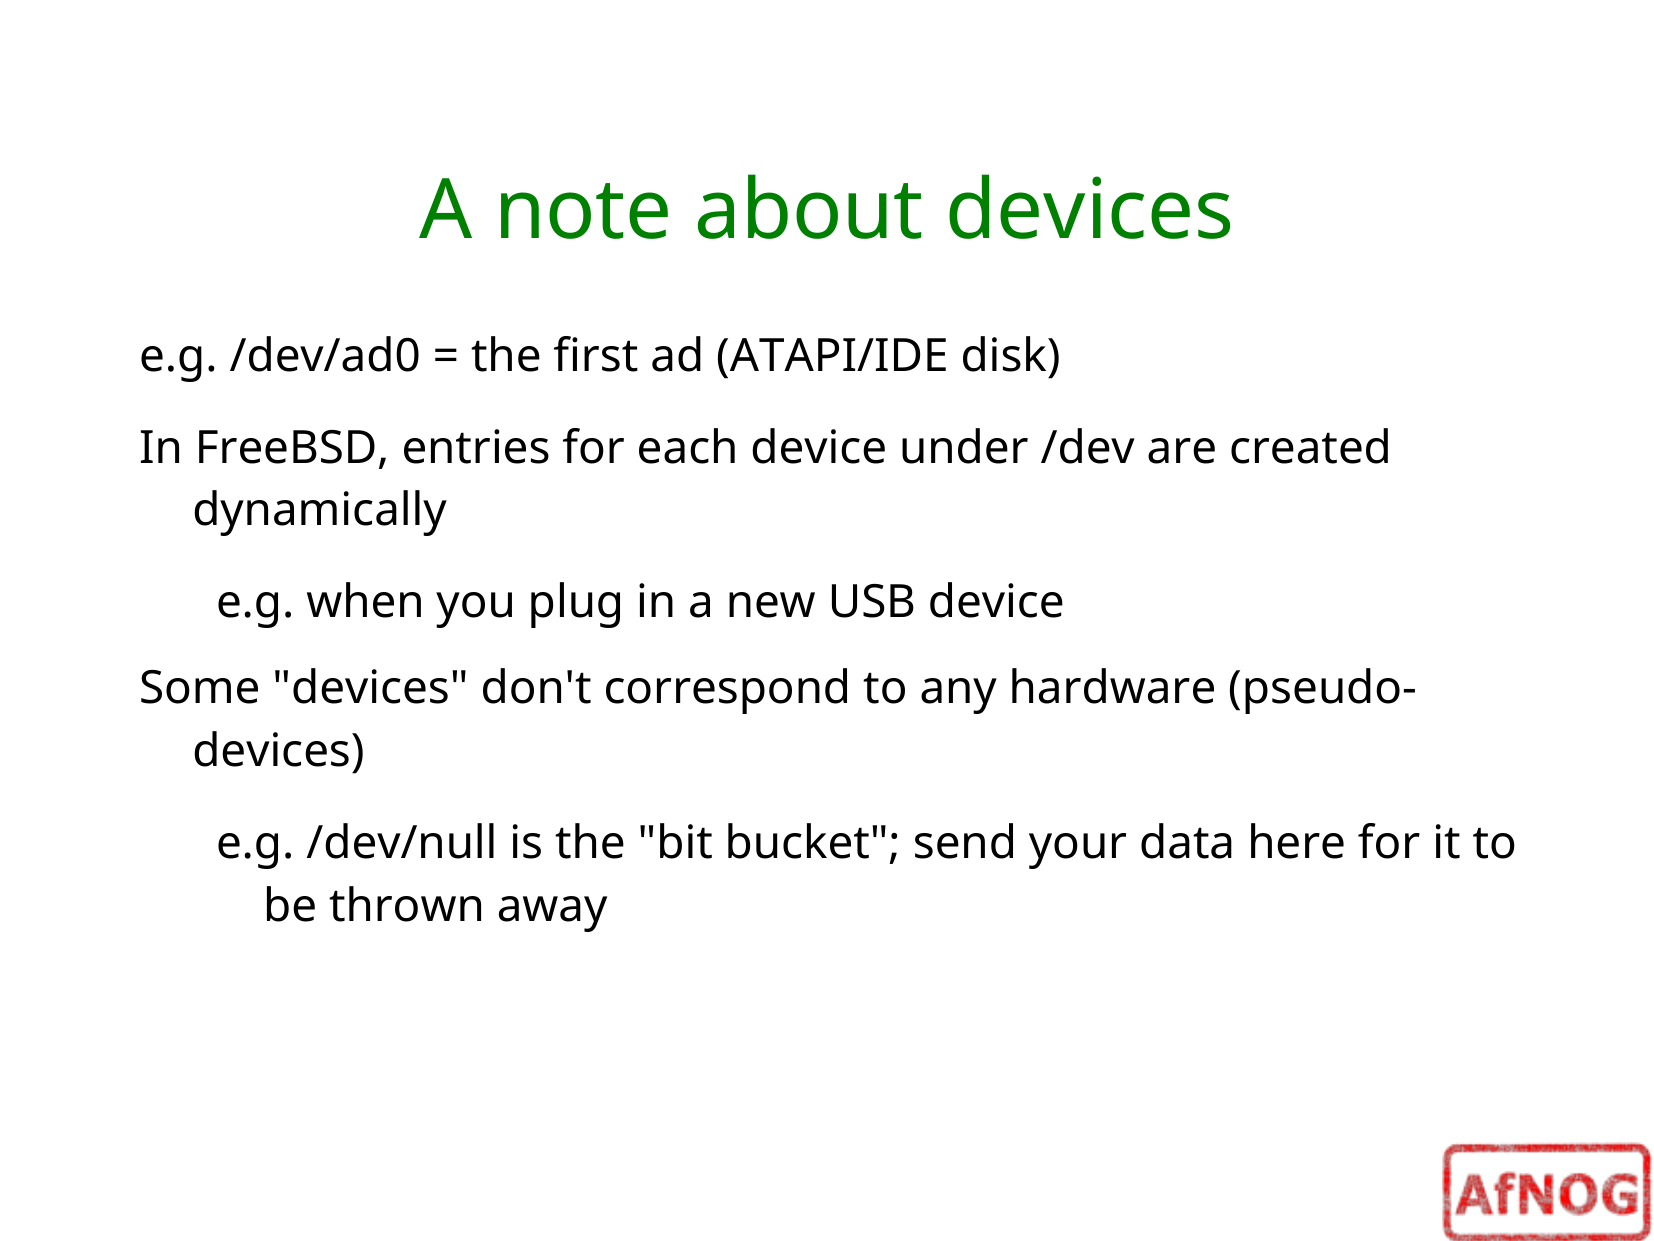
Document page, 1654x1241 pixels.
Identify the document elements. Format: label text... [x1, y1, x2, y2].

picture [1441, 1141, 1654, 1241]
list e.g. /dev/ad0 = the first ad (ATAPI/IDE disk) In FreeBSD, entries for each device under /dev are created dynamically e.g. when you plug in a new USB device Some "devices" don't correspond to any hardware (pseudo-devices) e.g. /dev/null is the "bit bucket"; send your data here for it to be thrown away [121, 322, 1561, 1133]
title A note about devices [121, 102, 1533, 311]
